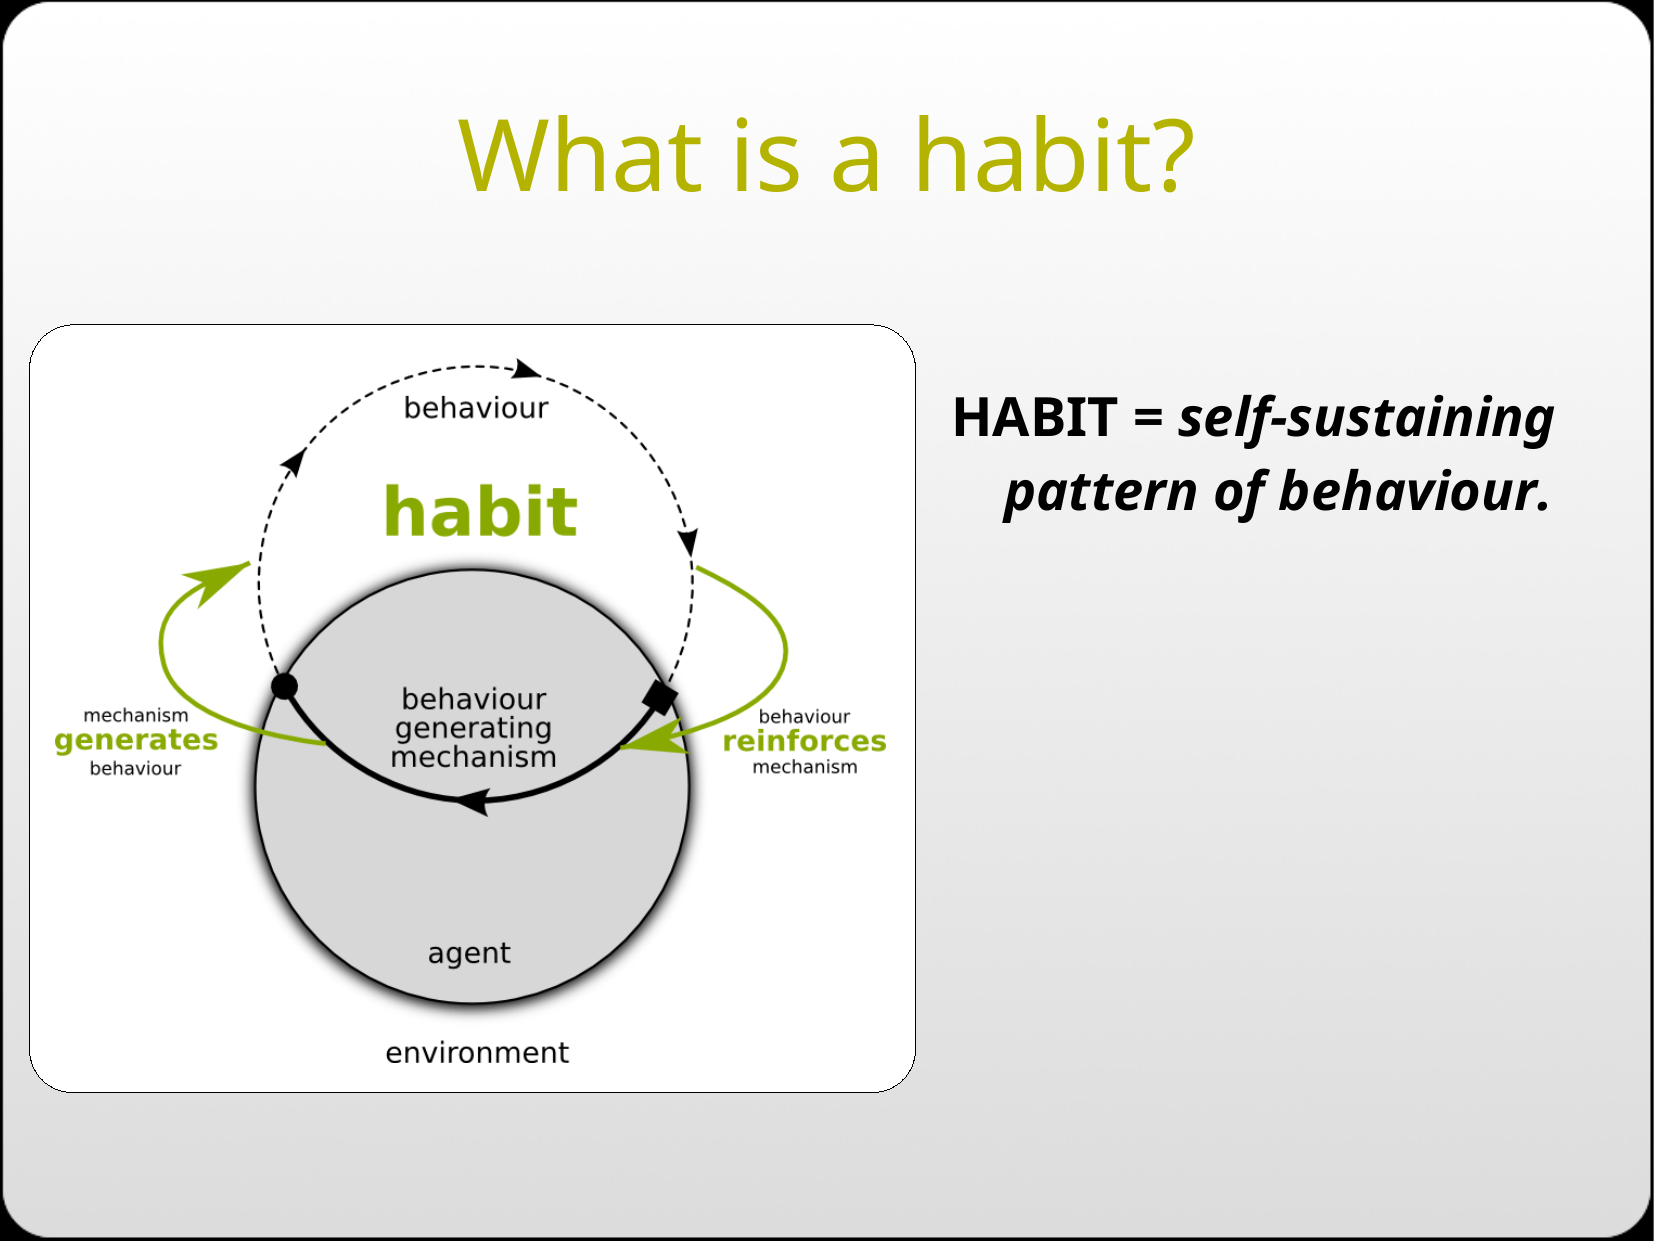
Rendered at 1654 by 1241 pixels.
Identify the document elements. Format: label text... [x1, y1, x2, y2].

list HABIT = self-sustaining pattern of behaviour. [933, 377, 1625, 1081]
picture [0, 0, 1654, 1241]
text_box [29, 324, 916, 1093]
title What is a habit? [82, 49, 1571, 257]
